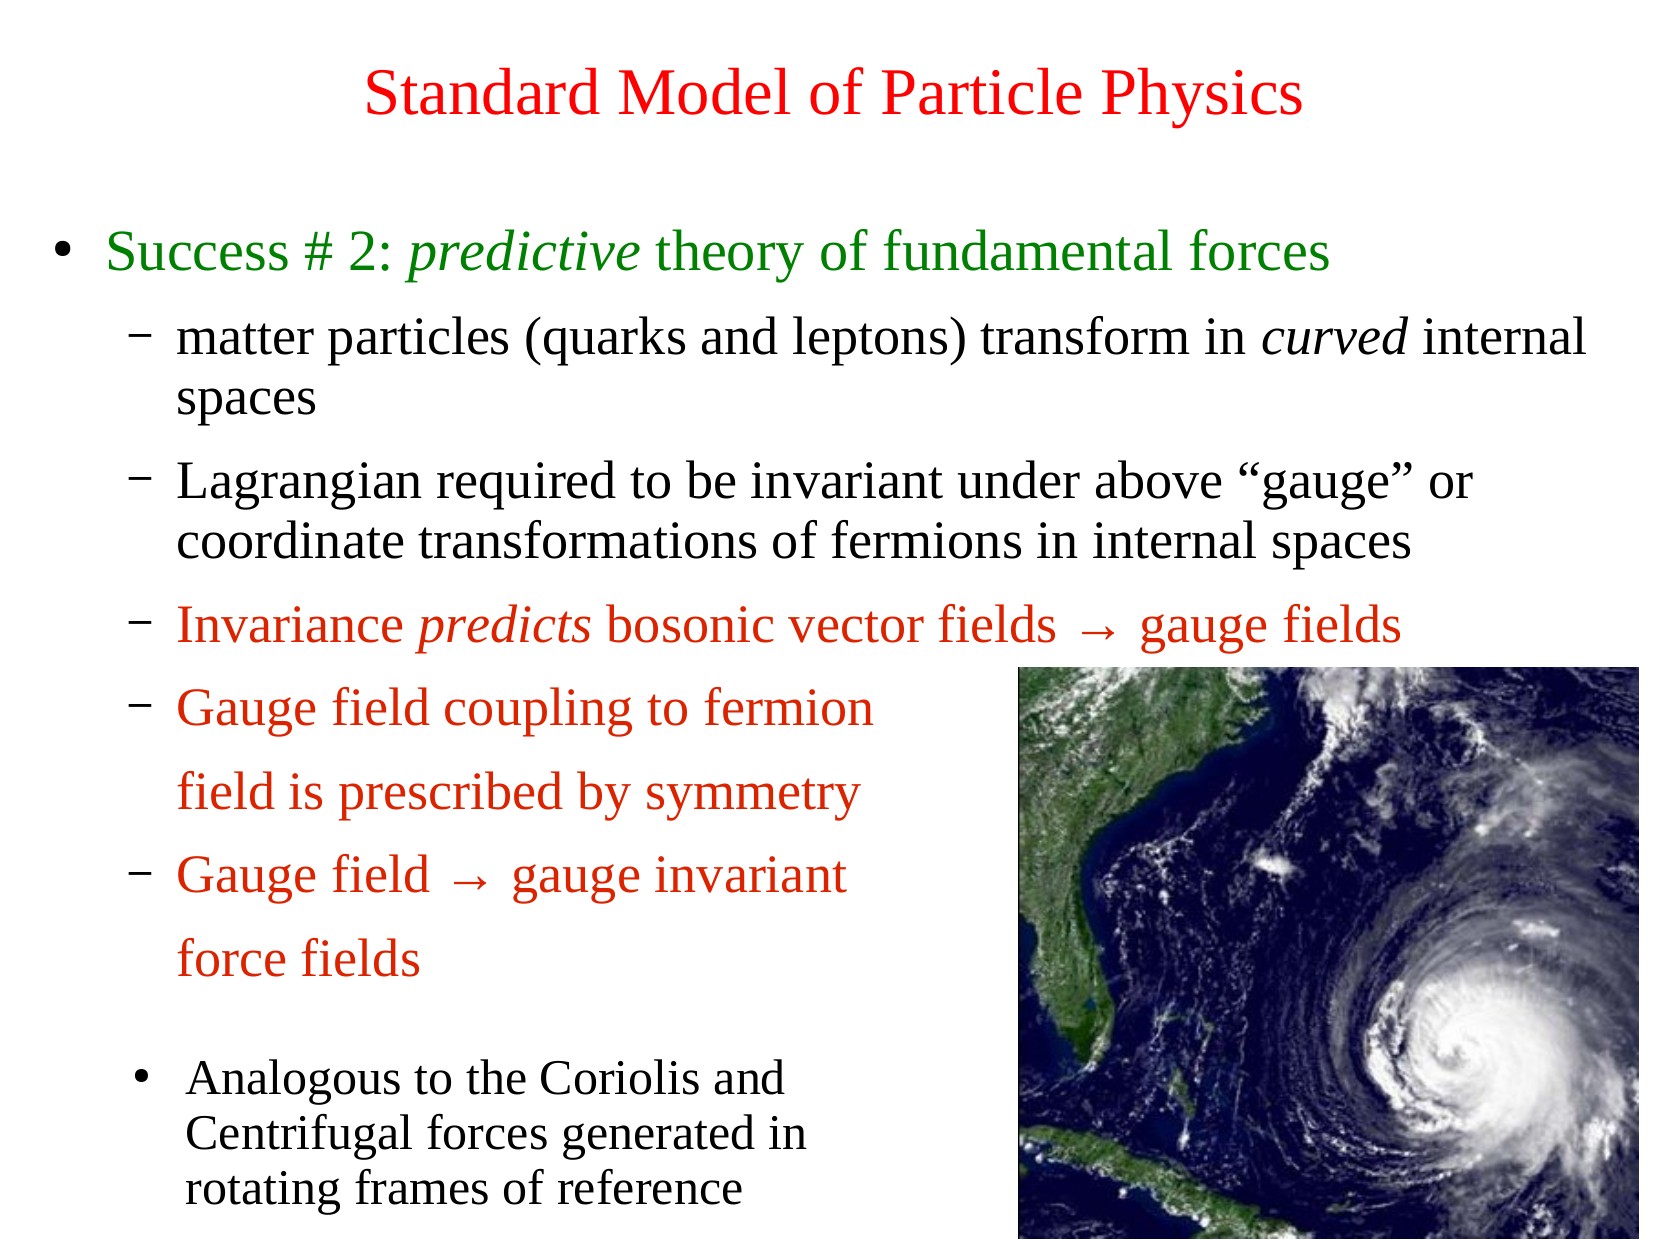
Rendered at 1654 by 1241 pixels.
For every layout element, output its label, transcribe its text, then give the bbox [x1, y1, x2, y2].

list Success # 2: predictive theory of fundamental forces matter particles (quarks and leptons) transform in curved internal spaces Lagrangian required to be invariant under above “gauge” or coordinate transformations of fermions in internal spaces Invariance predicts bosonic vector fields → gauge fields Gauge field coupling to fermion field is prescribed by symmetry Gauge field → gauge invariant force fields [34, 218, 1589, 1217]
title Standard Model of Particle Physics [128, 0, 1541, 185]
list Analogous to the Coriolis and Centrifugal forces generated in rotating frames of reference [114, 1049, 891, 1230]
picture [1018, 667, 1639, 1239]
